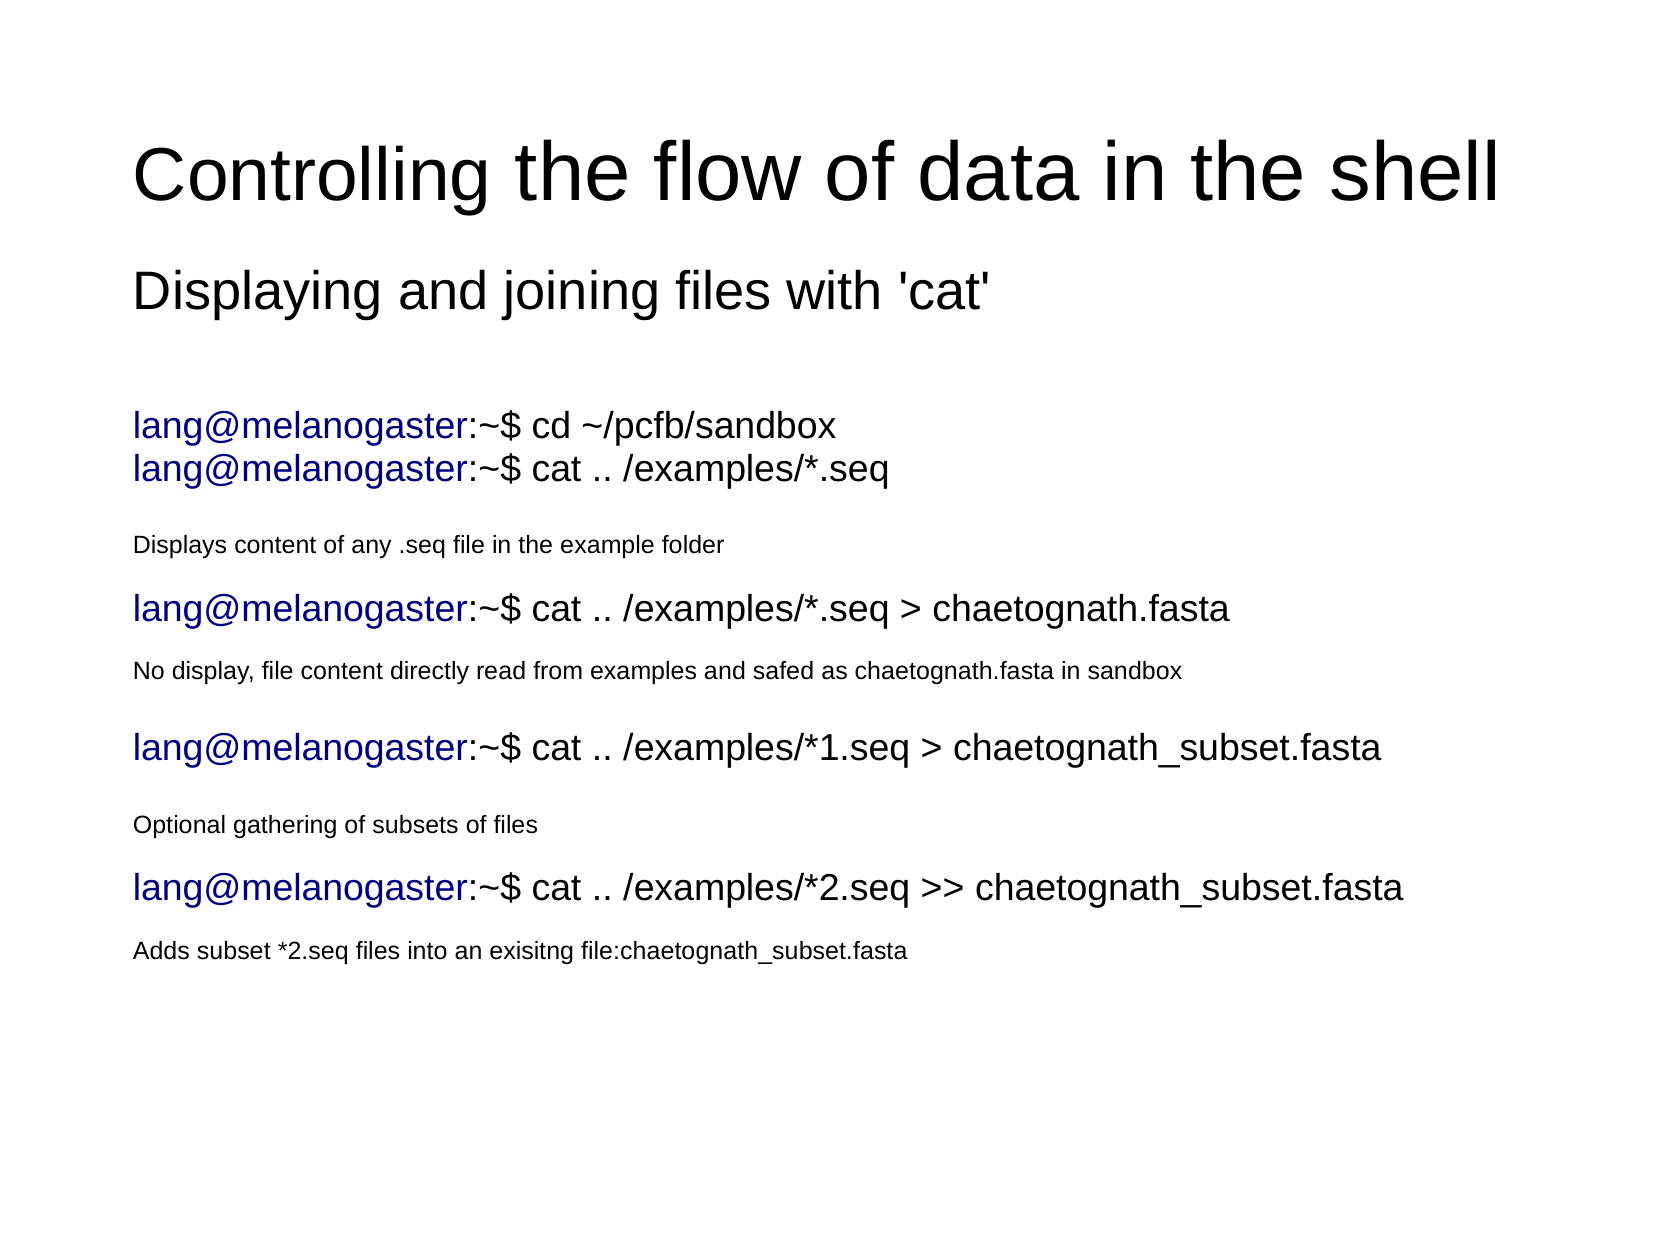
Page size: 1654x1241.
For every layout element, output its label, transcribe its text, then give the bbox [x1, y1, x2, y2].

text_box Controlling the flow of data in the shell Displaying and joining files with 'cat' lang@melanogaster:~$ cd ~/pcfb/sandbox lang@melanogaster:~$ cat .. /examples/*.seq Displays content of any .seq file in the example folder lang@melanogaster:~$ cat .. /examples/*.seq > chaetognath.fasta No display, file content directly read from examples and safed as chaetognath.fasta in sandbox lang@melanogaster:~$ cat .. /examples/*1.seq > chaetognath_subset.fasta Optional gathering of subsets of files lang@melanogaster:~$ cat .. /examples/*2.seq >> chaetognath_subset.fasta Adds subset *2.seq files into an exisitng file:chaetognath_subset.fasta [118, 118, 1565, 973]
